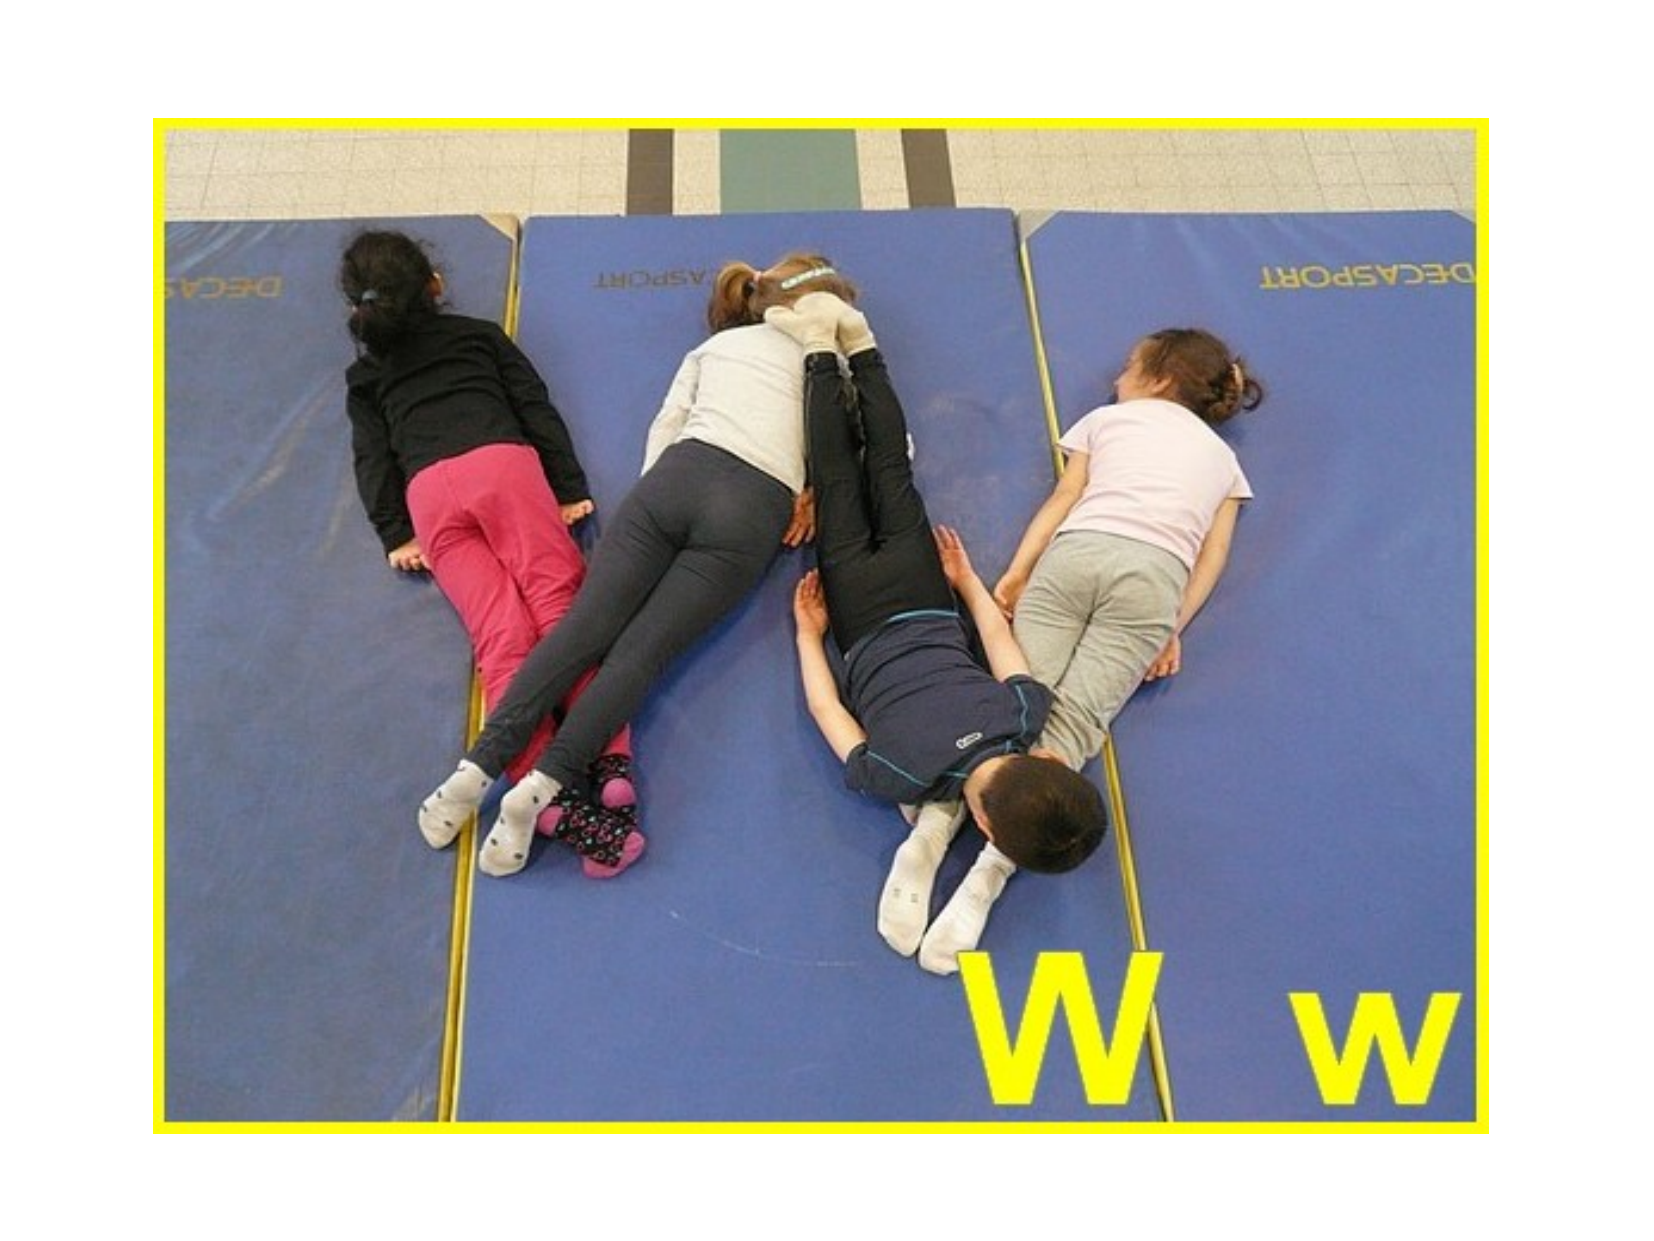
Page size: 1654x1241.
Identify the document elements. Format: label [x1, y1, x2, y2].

picture [153, 118, 1489, 1134]
